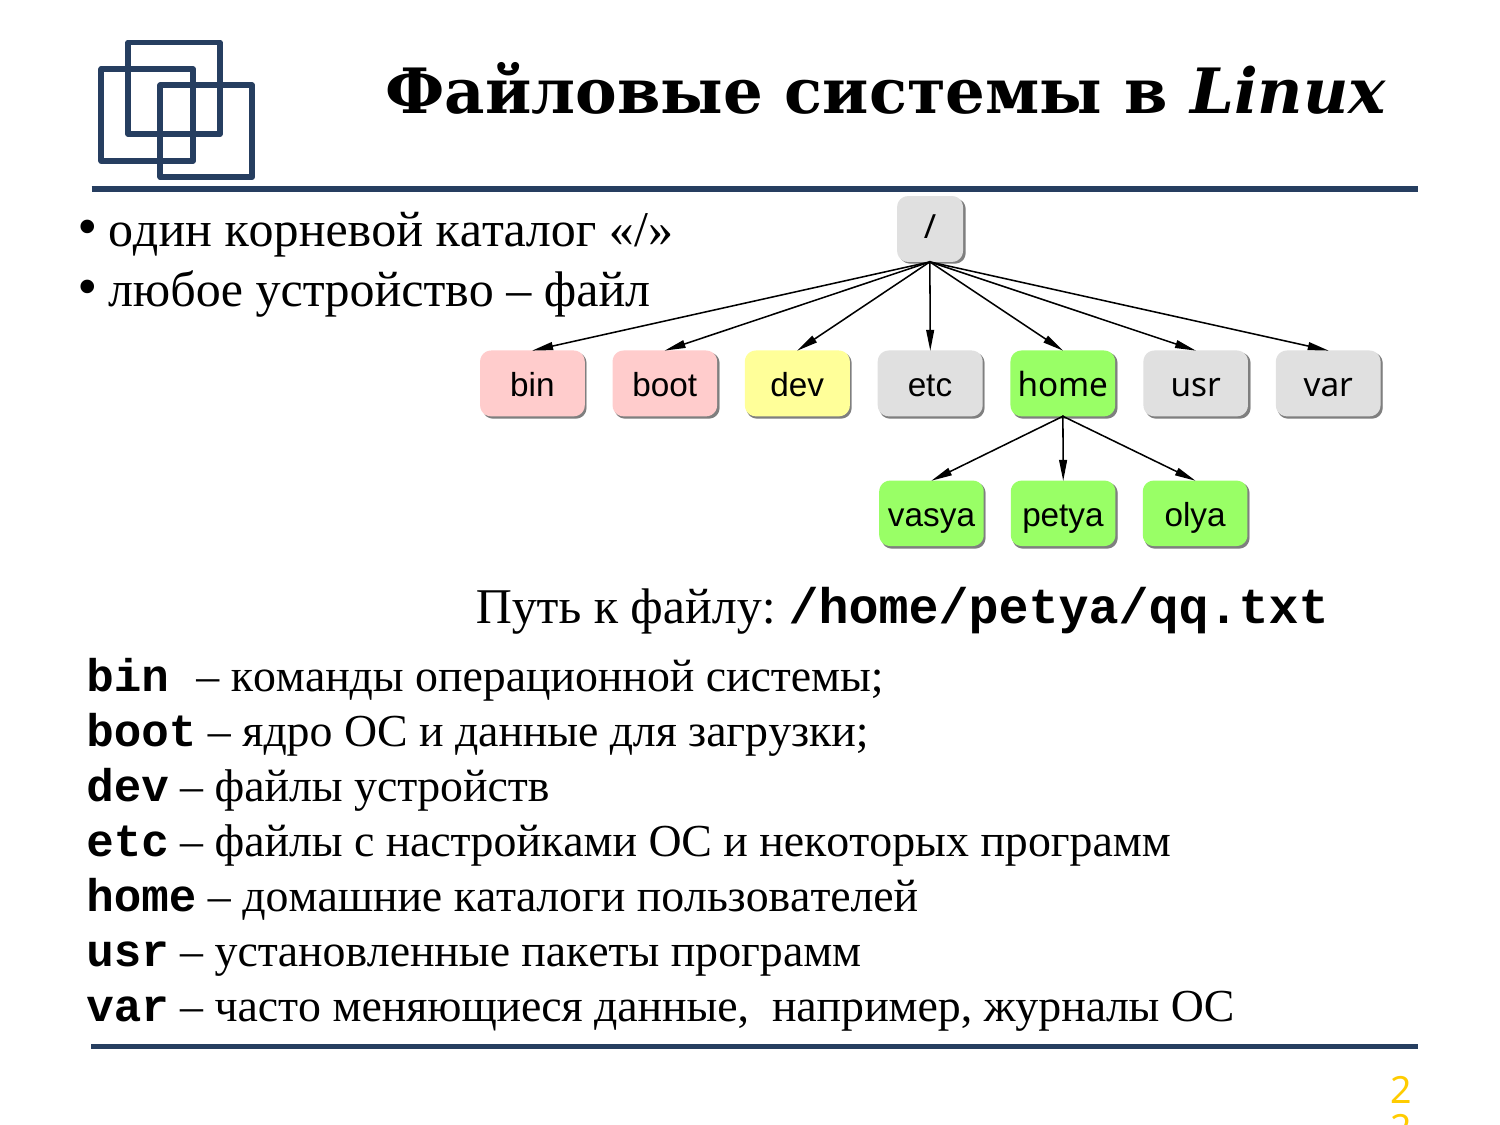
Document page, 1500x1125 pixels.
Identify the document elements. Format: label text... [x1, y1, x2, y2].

text_box olya [1142, 480, 1248, 547]
text_box / [897, 196, 964, 262]
text_box etc [877, 350, 983, 417]
text_box var [1275, 350, 1381, 417]
text_box bin [480, 350, 585, 417]
text_box vasya [879, 480, 984, 547]
text_box petya [1010, 480, 1116, 547]
text_box dev [744, 350, 850, 417]
text_box один корневой каталог «/» любое устройство – файл [656, 289, 814, 325]
text_box Путь к файлу: /home/petya/qq.txt [461, 566, 1344, 642]
text_box boot [612, 350, 718, 417]
title Файловые системы в Linux [324, 43, 1426, 134]
text_box usr [1143, 350, 1248, 417]
text_box bin – команды операционной системы; boot – ядро ОС и данные для загрузки; dev – файлы устройств etc – файлы с настройками ОС и некоторых программ home – домашние каталоги пользователей usr – установленные пакеты программ var – часто меняющиеся данные, например, журналы ОС [71, 637, 1466, 1039]
text_box один корневой каталог «/» любое устройство – файл [63, 188, 814, 325]
text_box один корневой каталог «/» любое устройство – файл [747, 302, 814, 325]
text_box home [1010, 350, 1116, 417]
